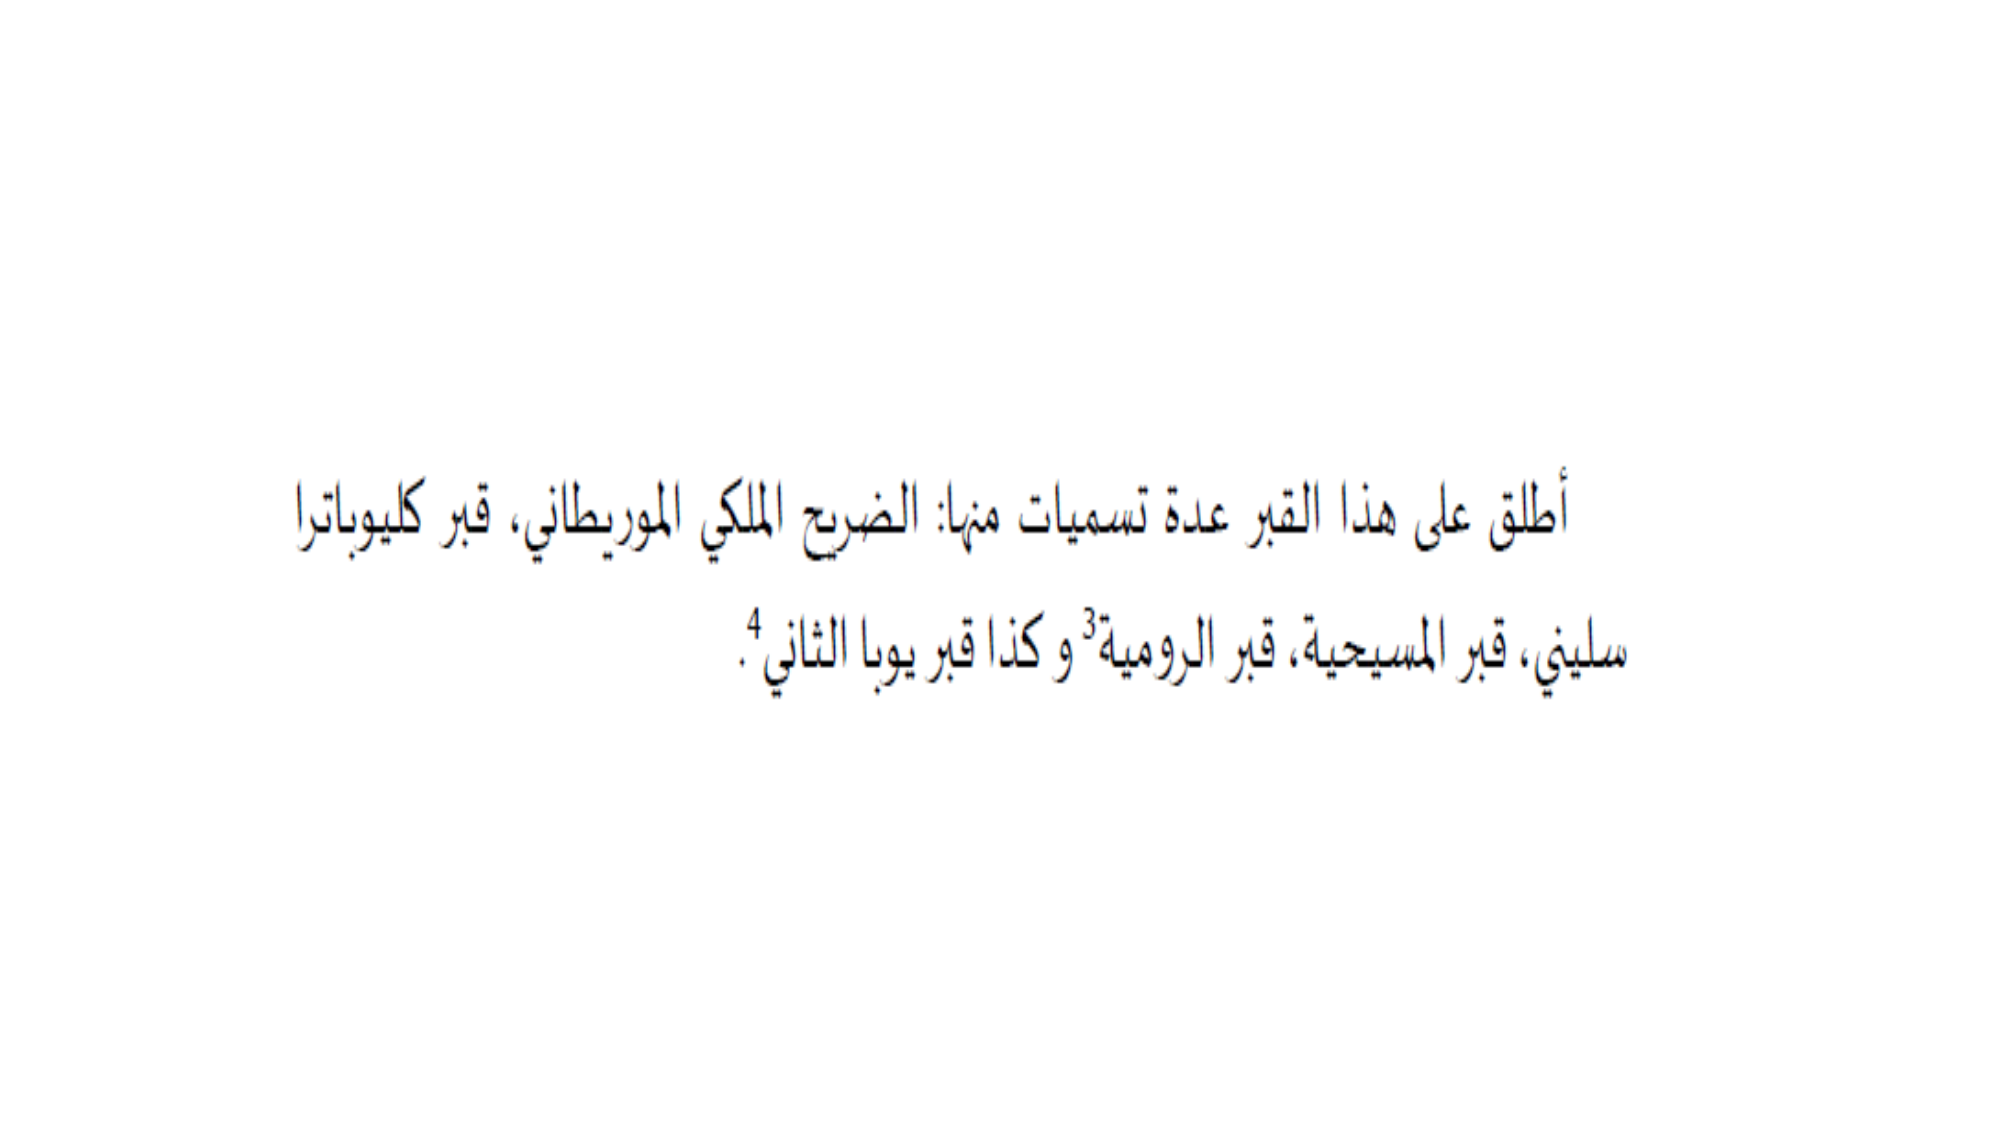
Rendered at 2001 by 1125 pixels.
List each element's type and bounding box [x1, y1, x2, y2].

picture [254, 424, 1635, 712]
